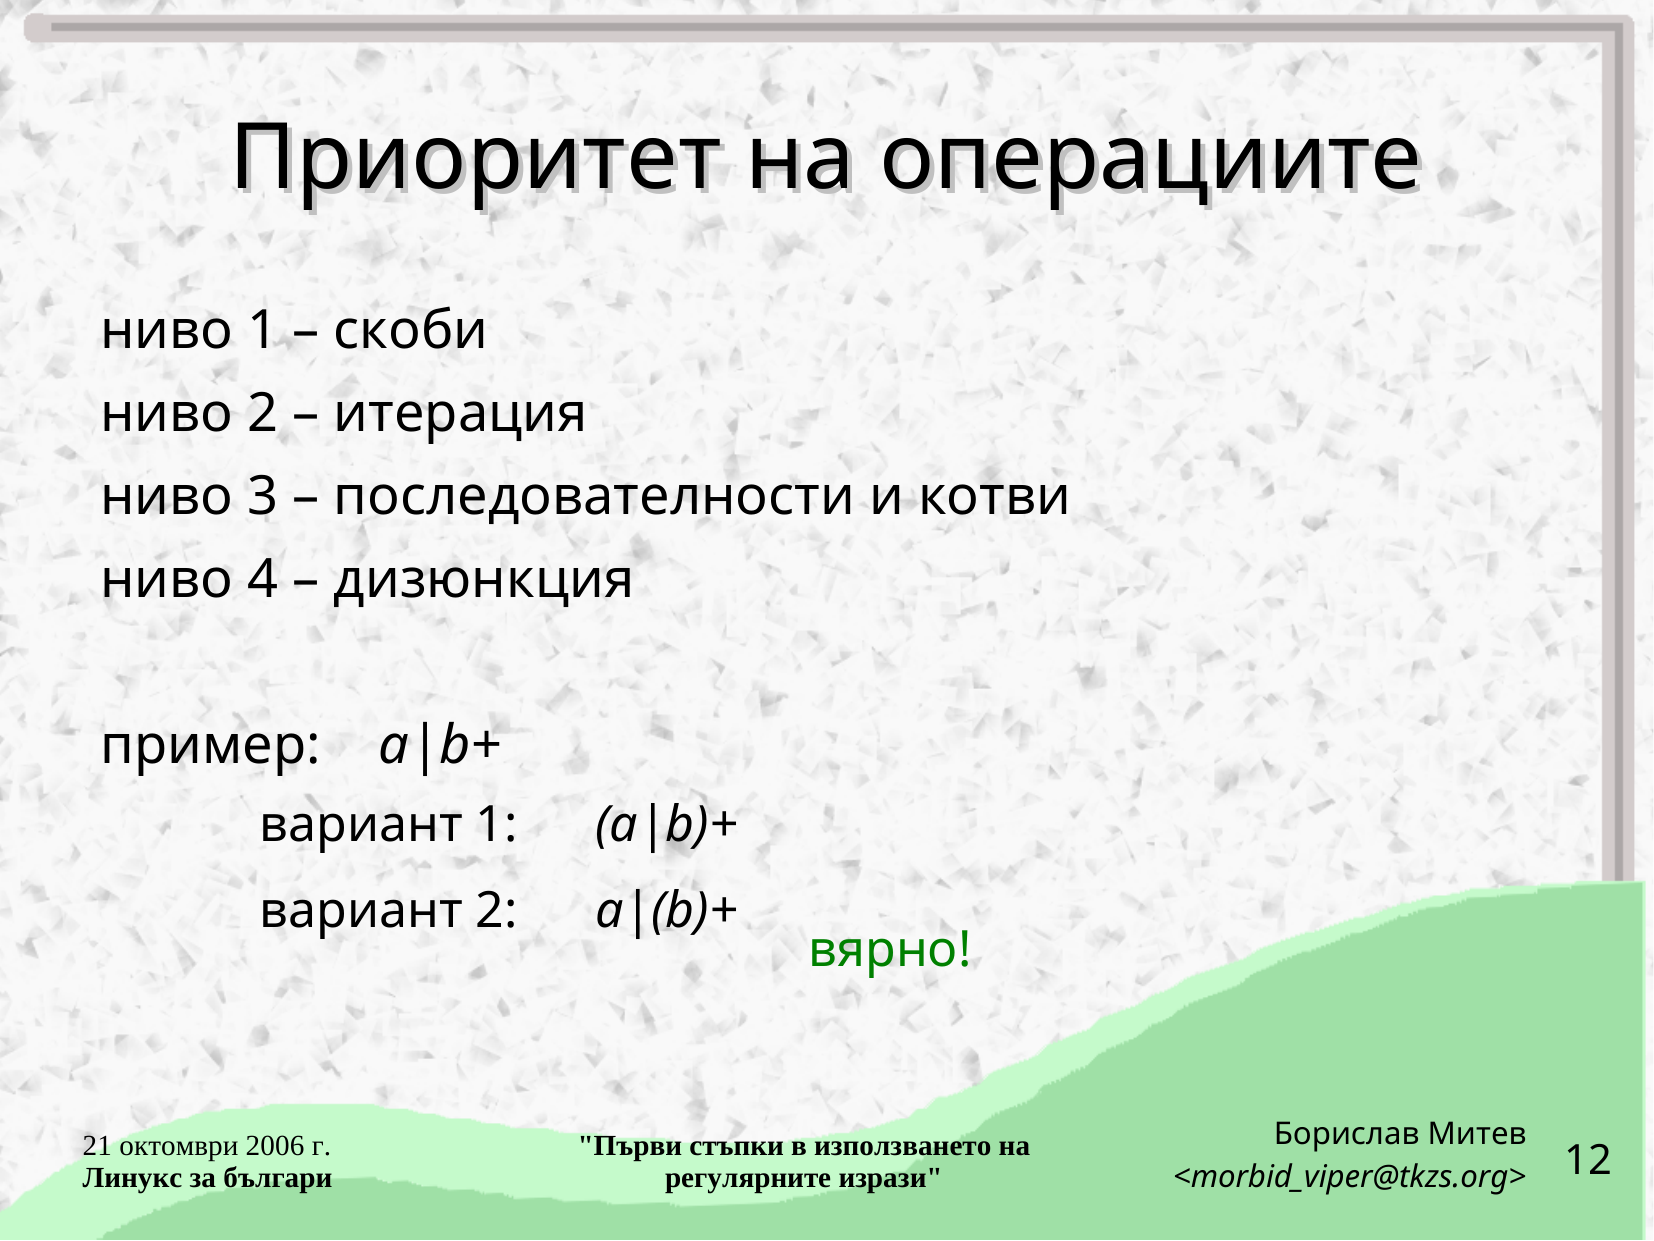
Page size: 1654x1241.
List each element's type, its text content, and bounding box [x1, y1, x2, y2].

picture [0, 0, 1654, 1240]
list ниво 1 – скоби ниво 2 – итерация ниво 3 – последователности и котви ниво 4 – дизюнкция пример: a|b+ вариант 1: (a|b)+ вариант 2: a|(b)+ [82, 290, 1571, 1109]
text_box вярно! [793, 905, 1094, 995]
title Приоритет на операциите [82, 49, 1571, 257]
